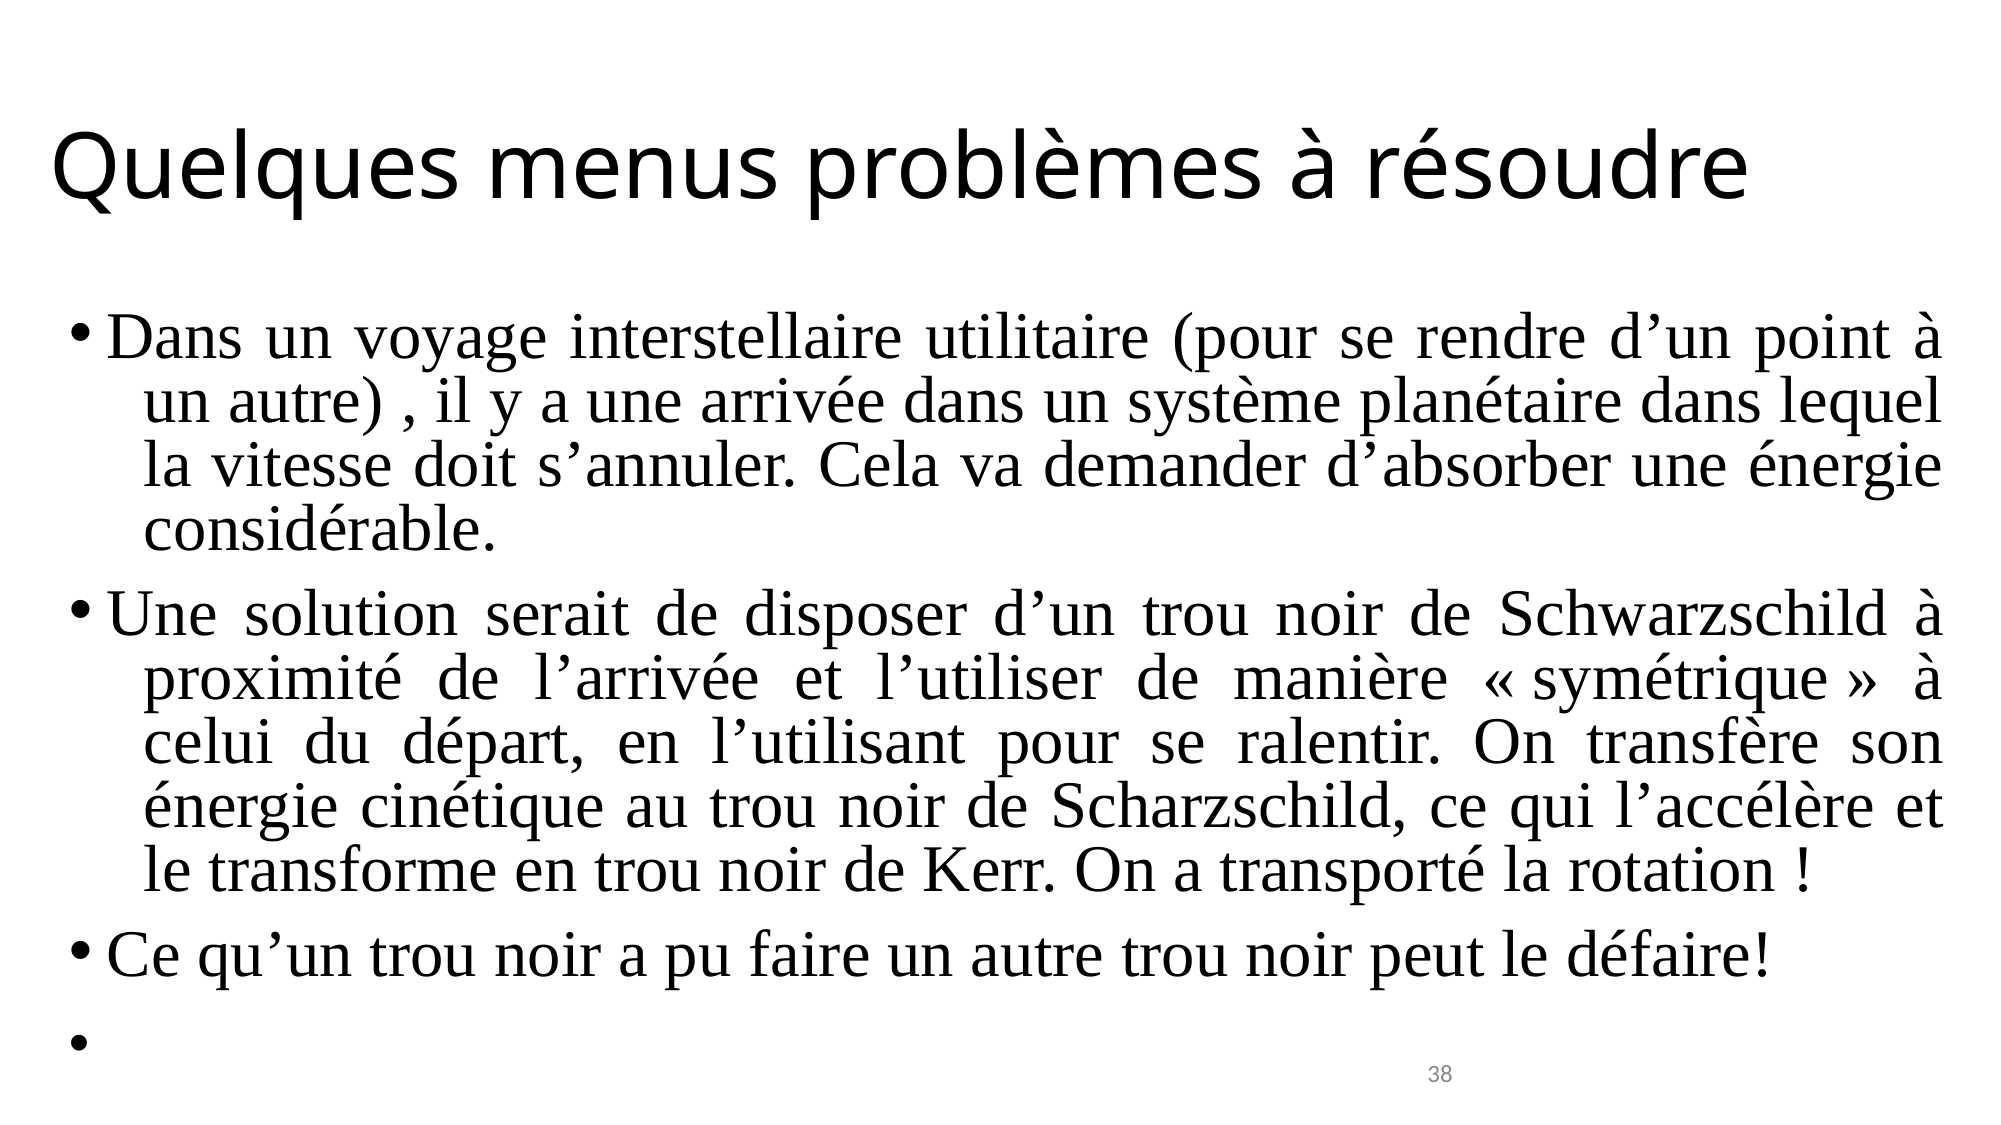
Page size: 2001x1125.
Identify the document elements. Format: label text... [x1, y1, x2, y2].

list Dans un voyage interstellaire utilitaire (pour se rendre d’un point à un autre) , il y a une arrivée dans un système planétaire dans lequel la vitesse doit s’annuler. Cela va demander d’absorber une énergie considérable. Une solution serait de disposer d’un trou noir de Schwarzschild à proximité de l’arrivée et l’utiliser de manière « symétrique » à celui du départ, en l’utilisant pour se ralentir. On transfère son énergie cinétique au trou noir de Scharzschild, ce qui l’accélère et le transforme en trou noir de Kerr. On a transporté la rotation ! Ce qu’un trou noir a pu faire un autre trou noir peut le défaire! [53, 299, 1963, 1014]
text_box [1412, 1042, 1863, 1103]
title Quelques menus problèmes à résoudre [34, 59, 1943, 278]
